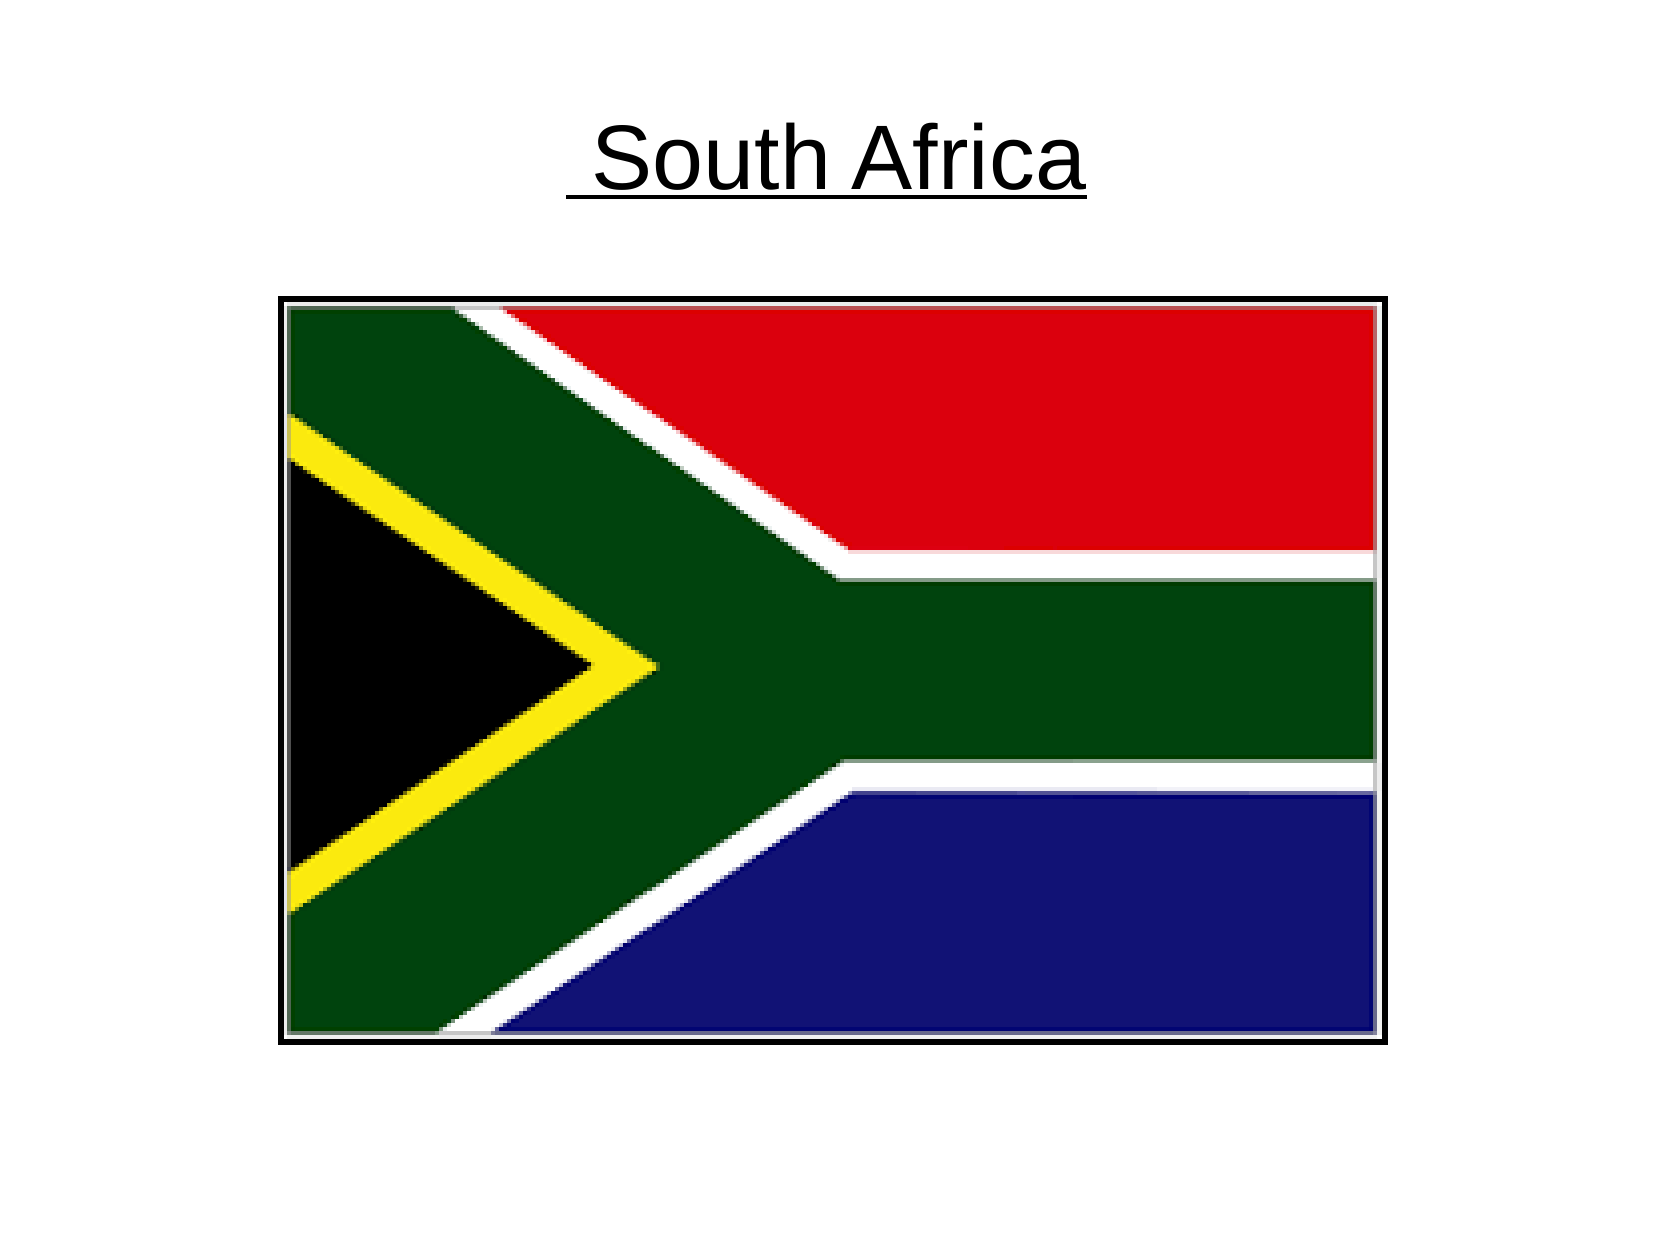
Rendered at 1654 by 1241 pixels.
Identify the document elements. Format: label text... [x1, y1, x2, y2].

picture [283, 302, 1382, 1040]
title South Africa [82, 49, 1571, 257]
